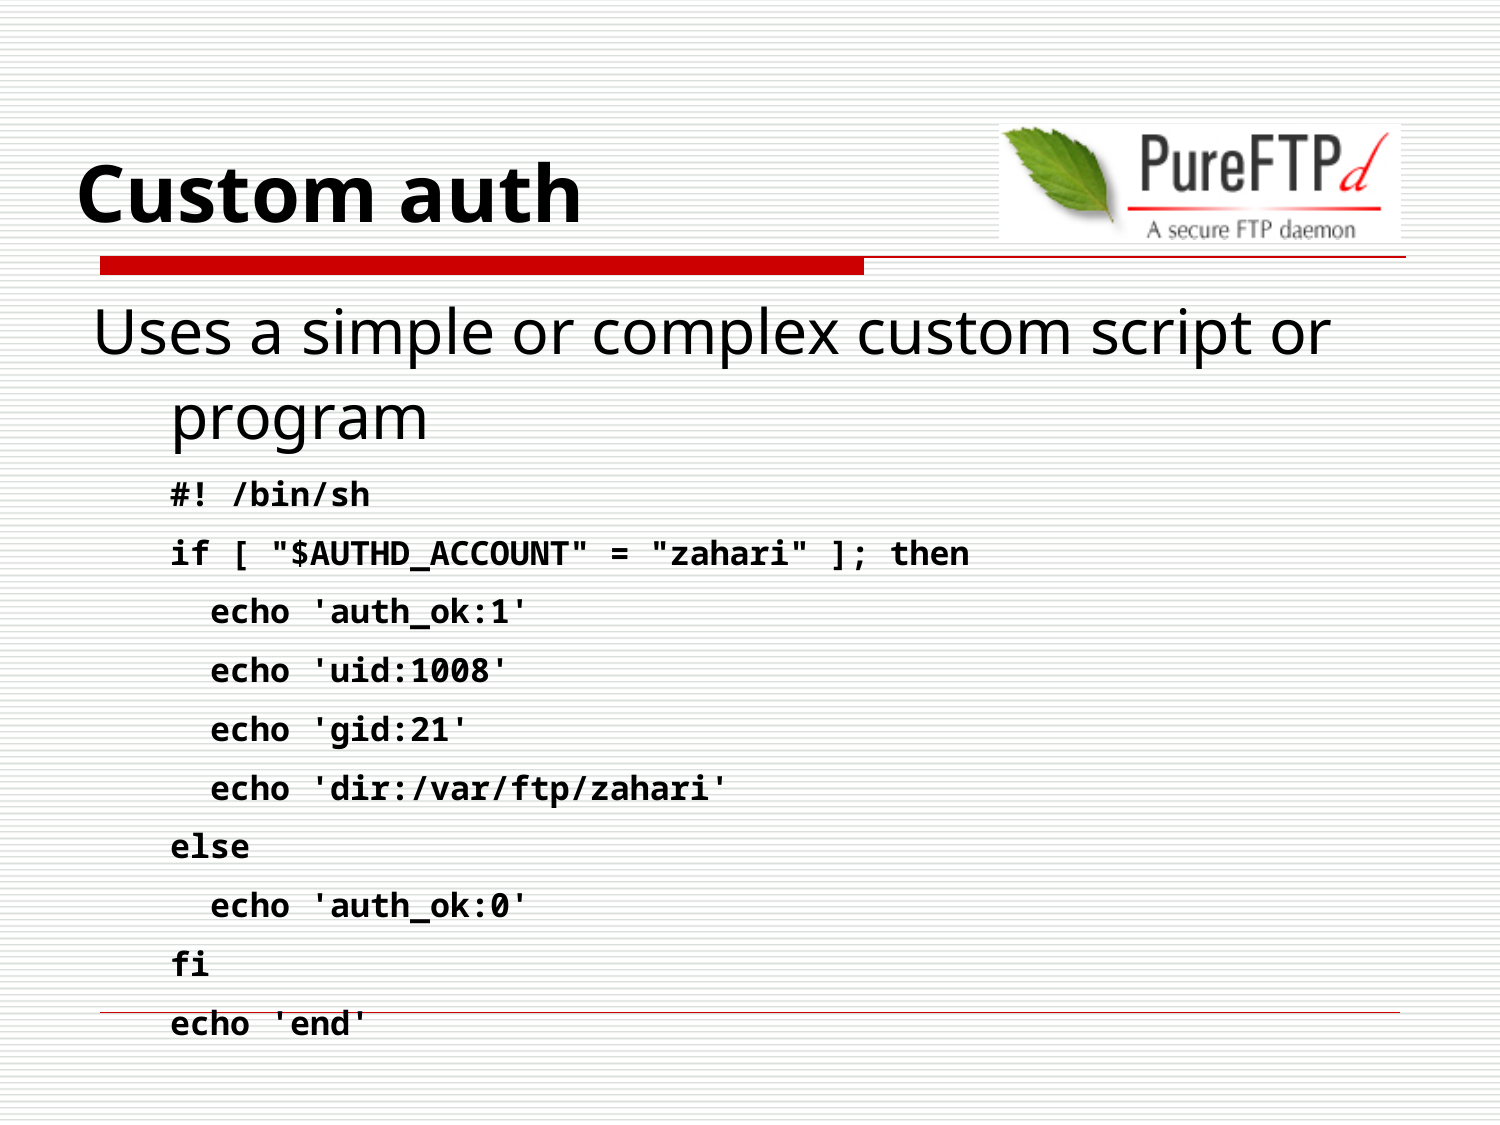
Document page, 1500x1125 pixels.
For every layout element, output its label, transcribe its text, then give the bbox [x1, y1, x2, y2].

title Custom auth [75, 120, 1388, 263]
picture [0, 0, 1500, 1125]
list Uses a simple or complex custom script or program #! /bin/sh if [ "$AUTHD_ACCOUNT" = "zahari" ]; then echo 'auth_ok:1' echo 'uid:1008' echo 'gid:21' echo 'dir:/var/ftp/zahari' else echo 'auth_ok:0' fi echo 'end' [92, 287, 1406, 973]
